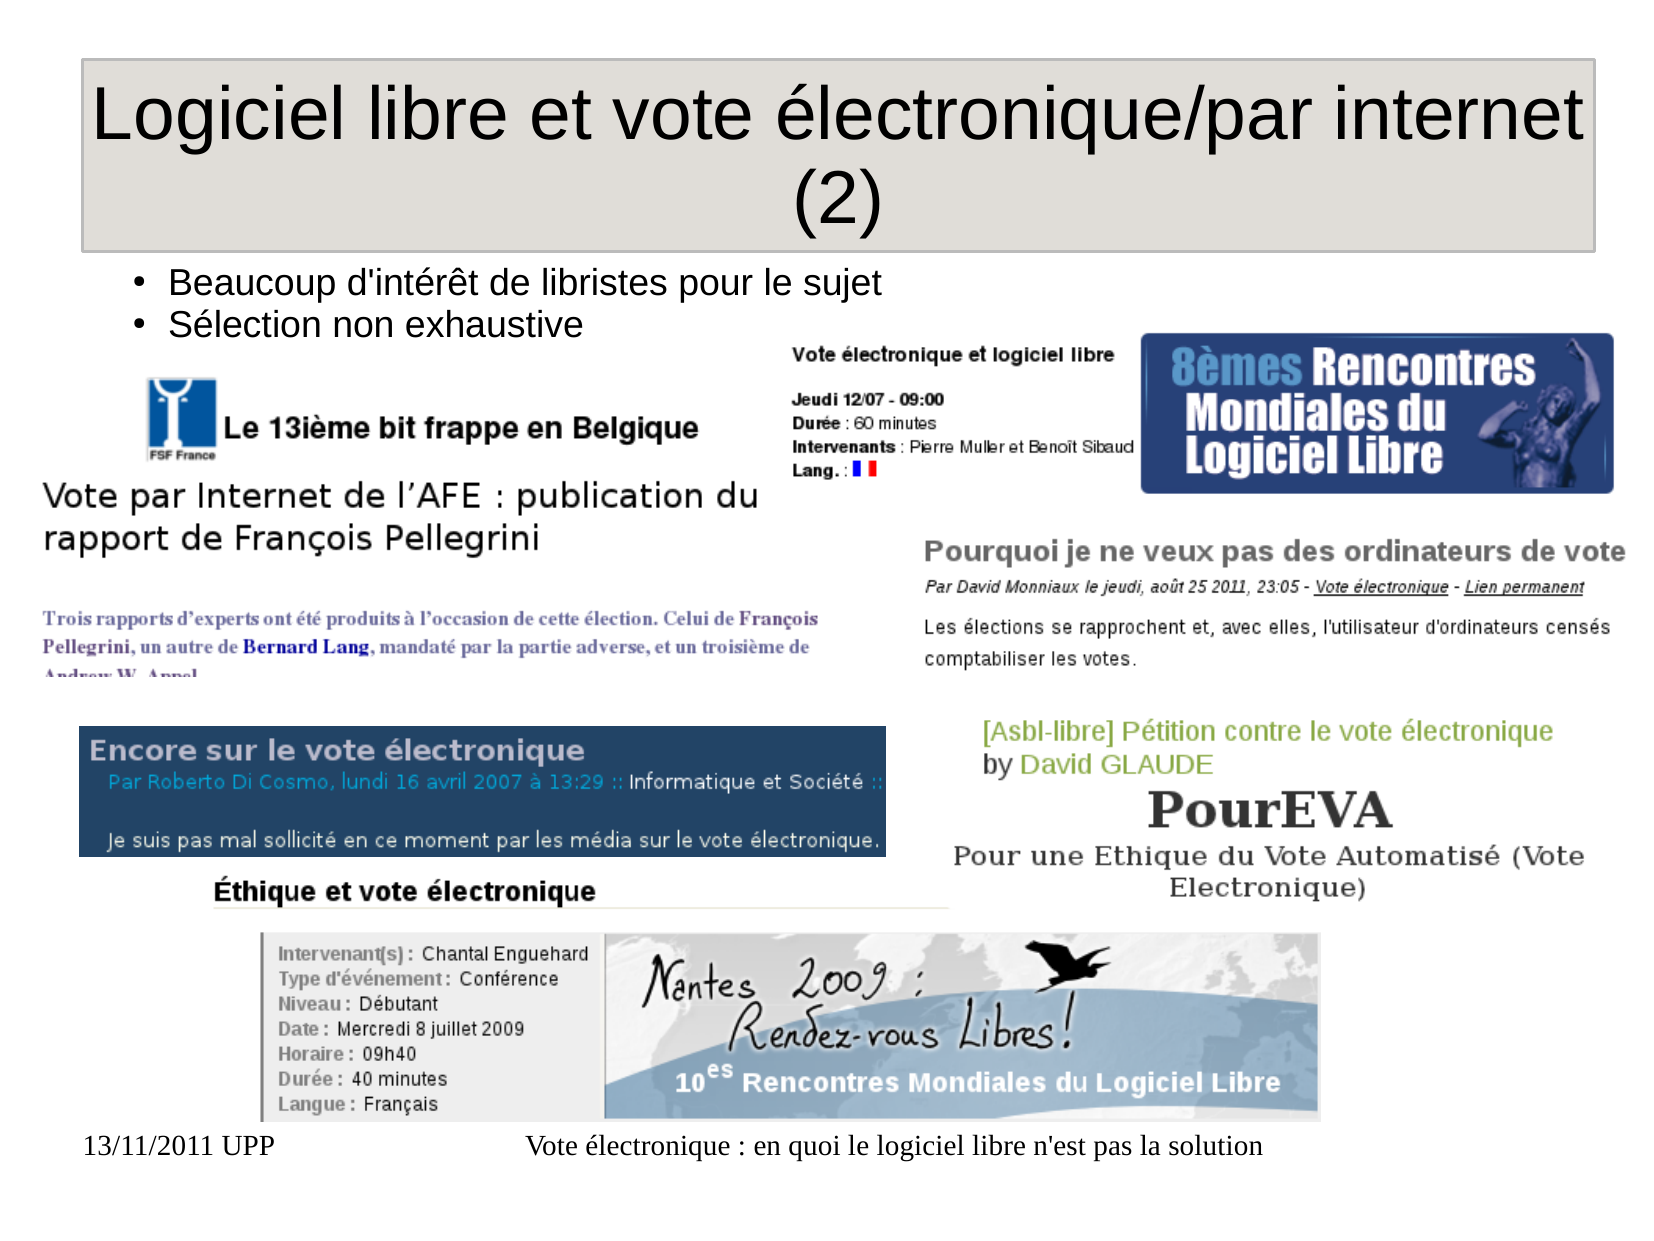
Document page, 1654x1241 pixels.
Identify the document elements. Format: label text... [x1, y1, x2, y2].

picture [144, 368, 709, 467]
title Logiciel libre et vote électronique/par internet (2) [82, 59, 1595, 252]
picture [29, 324, 1625, 678]
picture [79, 726, 886, 857]
picture [915, 533, 1641, 680]
picture [206, 708, 1595, 1123]
text_box Beaucoup d'intérêt de libristes pour le sujet Sélection non exhaustive [82, 253, 897, 362]
